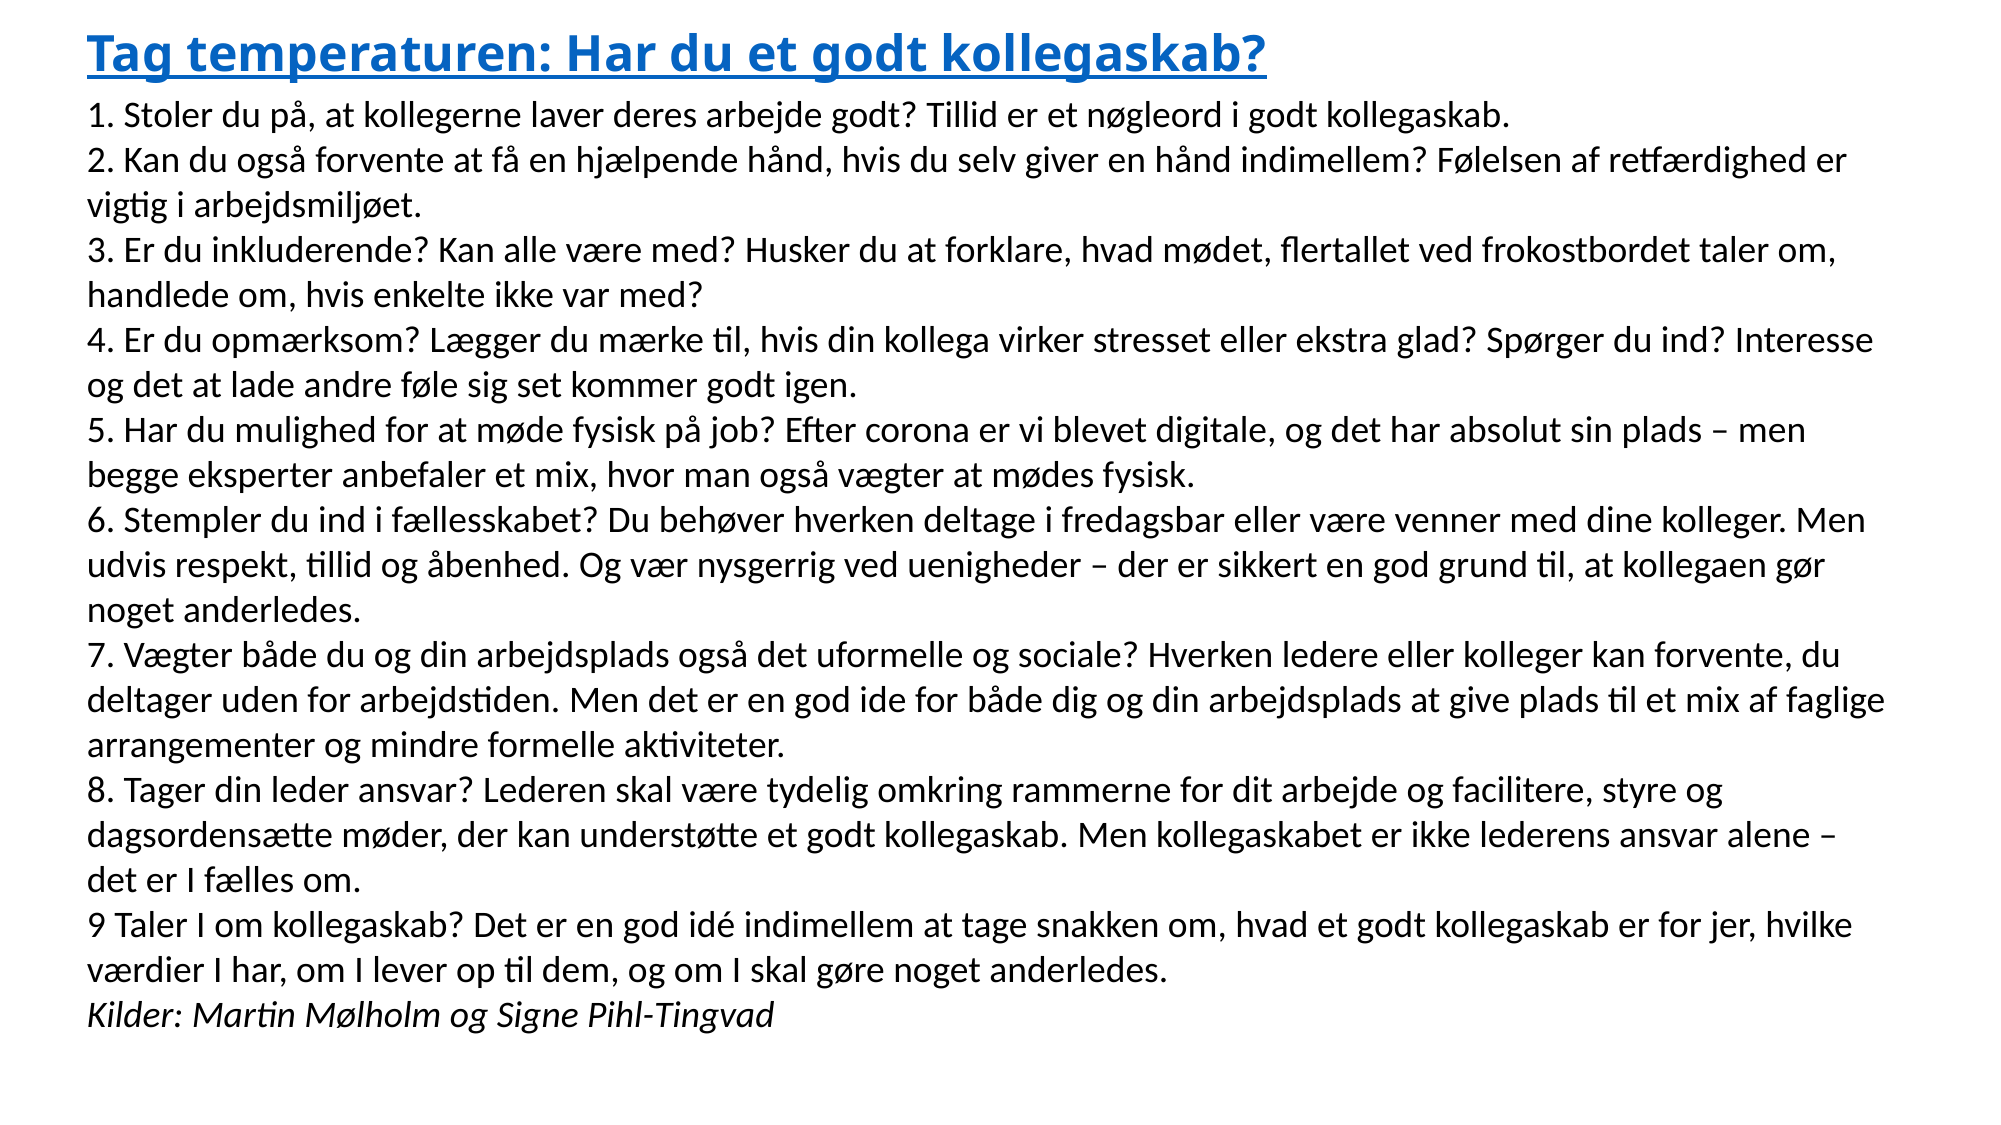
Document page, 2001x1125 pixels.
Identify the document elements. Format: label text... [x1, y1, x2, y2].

text_box Tag temperaturen: Har du et godt kollegaskab? 1. Stoler du på, at kollegerne laver deres arbejde godt? Tillid er et nøgleord i godt kollegaskab. 2. Kan du også forvente at få en hjælpende hånd, hvis du selv giver en hånd indimellem? Følelsen af retfærdighed er vigtig i arbejdsmiljøet. 3. Er du inkluderende? Kan alle være med? Husker du at forklare, hvad mødet, flertallet ved frokostbordet taler om, handlede om, hvis enkelte ikke var med? 4. Er du opmærksom? Lægger du mærke til, hvis din kollega virker stresset eller ekstra glad? Spørger du ind? Interesse og det at lade andre føle sig set kommer godt igen. 5. Har du mulighed for at møde fysisk på job? Efter corona er vi blevet digitale, og det har absolut sin plads – men begge eksperter anbefaler et mix, hvor man også vægter at mødes fysisk. 6. Stempler du ind i fællesskabet? Du behøver hverken deltage i fredagsbar eller være venner med dine kolleger. Men udvis respekt, tillid og åbenhed. Og vær nysgerrig ved uenigheder – der er sikkert en god grund til, at kollegaen gør noget anderledes. 7. Vægter både du og din arbejdsplads også det uformelle og sociale? Hverken ledere eller kolleger kan forvente, du deltager uden for arbejdstiden. Men det er en god ide for både dig og din arbejdsplads at give plads til et mix af faglige arrangementer og mindre formelle aktiviteter. 8. Tager din leder ansvar? Lederen skal være tydelig omkring rammerne for dit arbejde og facilitere, styre og dagsordensætte møder, der kan understøtte et godt kollegaskab. Men kollegaskabet er ikke lederens ansvar alene – det er I fælles om. 9 Taler I om kollegaskab? Det er en god idé indimellem at tage snakken om, hvad et godt kollegaskab er for jer, hvilke værdier I har, om I lever op til dem, og om I skal gøre noget anderledes. Kilder: Martin Mølholm og Signe Pihl-Tingvad [72, 14, 1909, 1043]
